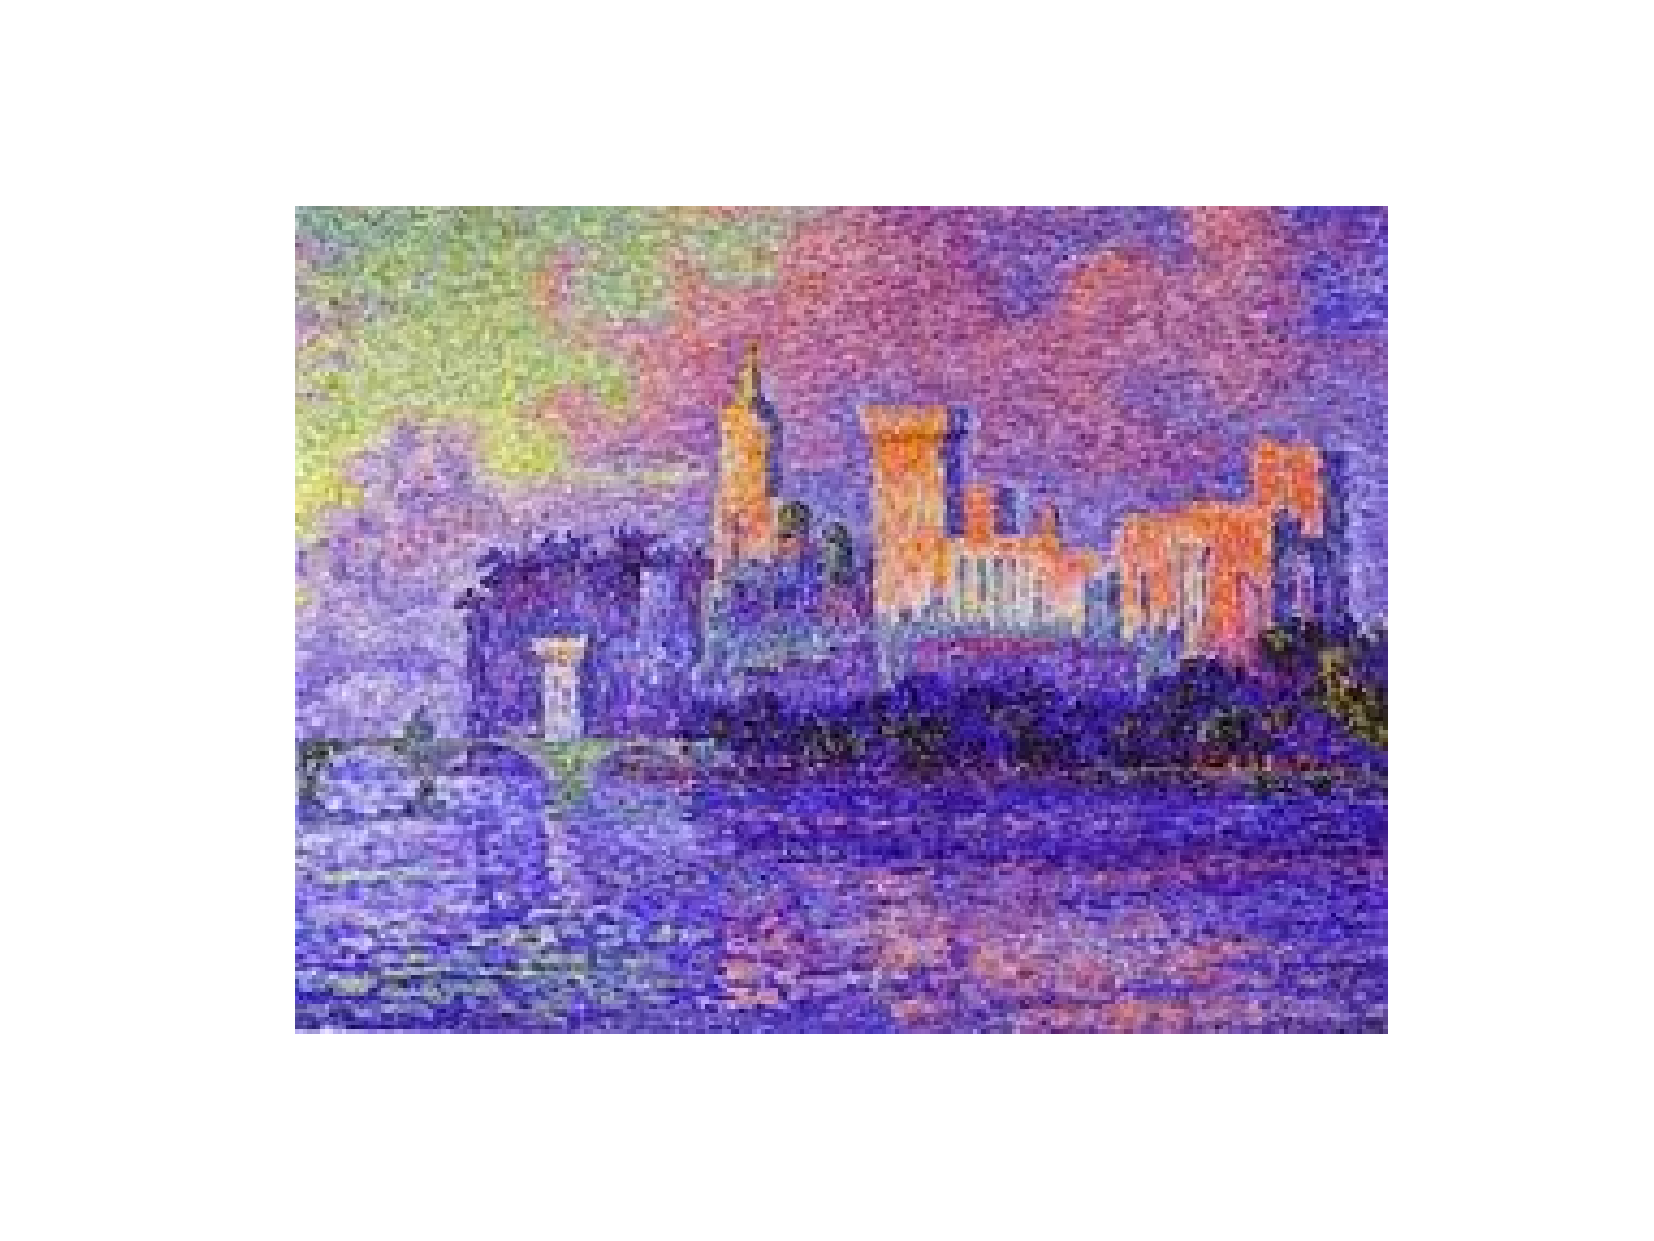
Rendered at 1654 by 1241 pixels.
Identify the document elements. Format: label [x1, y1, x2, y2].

picture [295, 206, 1388, 1034]
